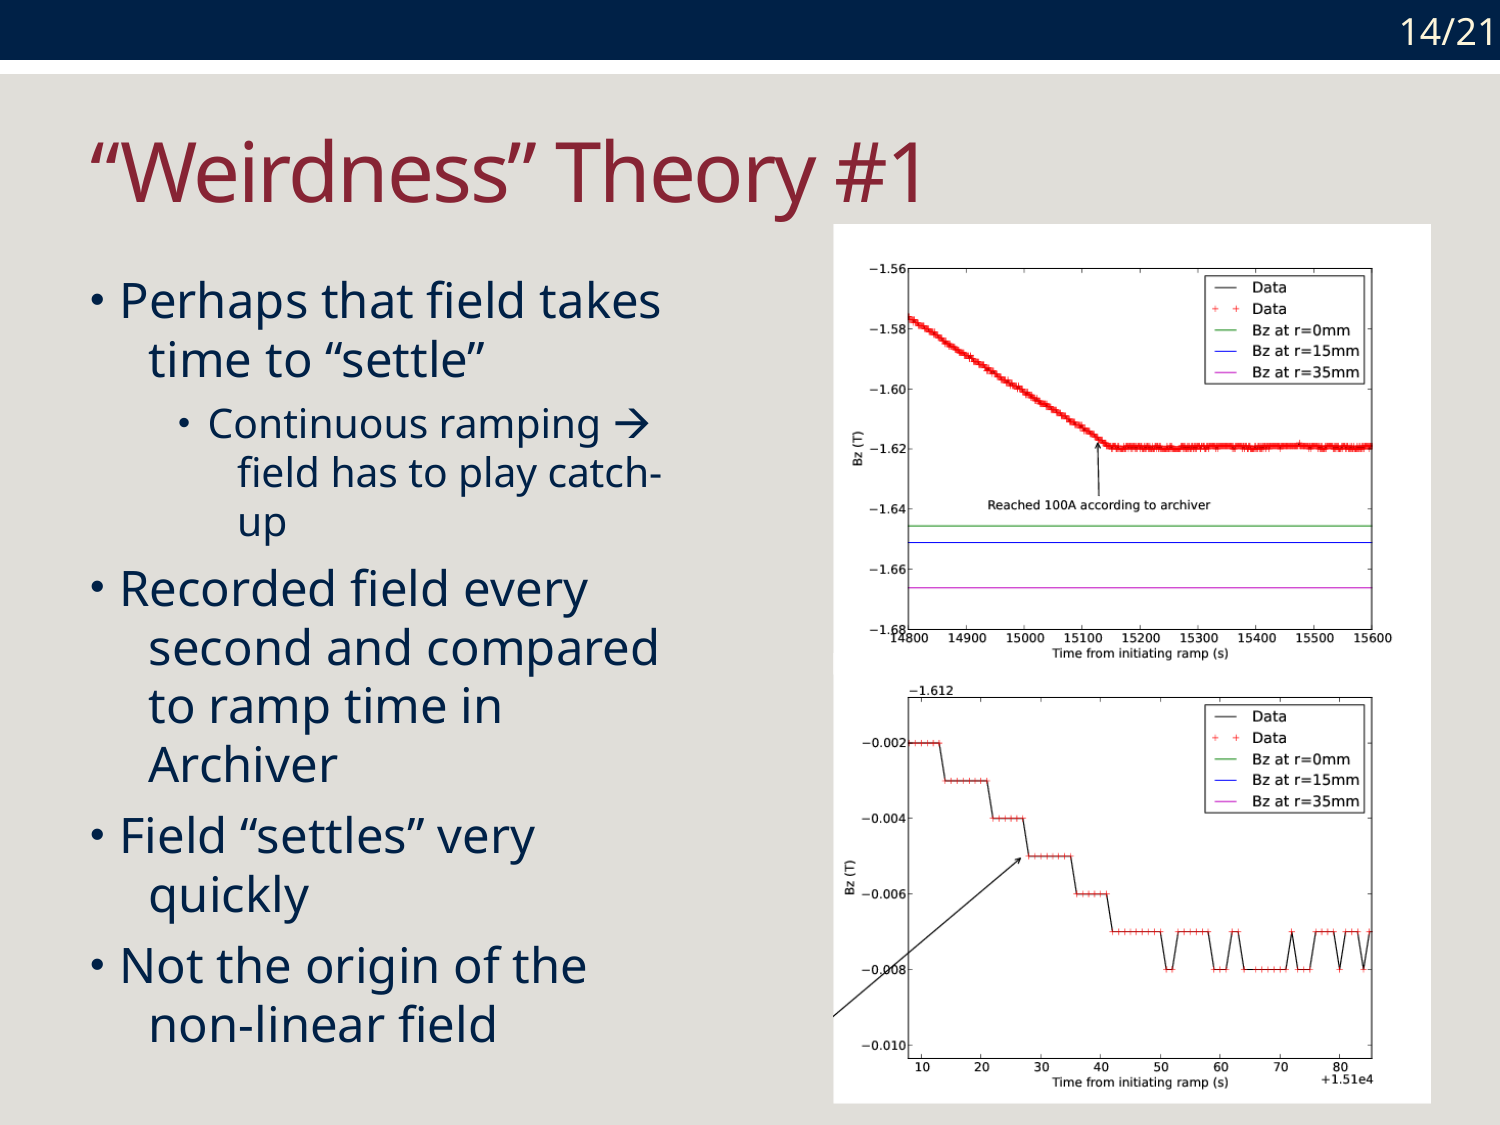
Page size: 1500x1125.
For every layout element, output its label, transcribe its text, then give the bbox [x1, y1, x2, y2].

title “Weirdness” Theory #1 [75, 87, 1426, 251]
text_box 14/21 [1383, 0, 1500, 61]
list Perhaps that field takes time to “settle” Continuous ramping  field has to play catch-up Recorded field every second and compared to ramp time in Archiver Field “settles” very quickly Not the origin of the non-linear field [75, 262, 713, 1063]
picture [833, 224, 1431, 1104]
